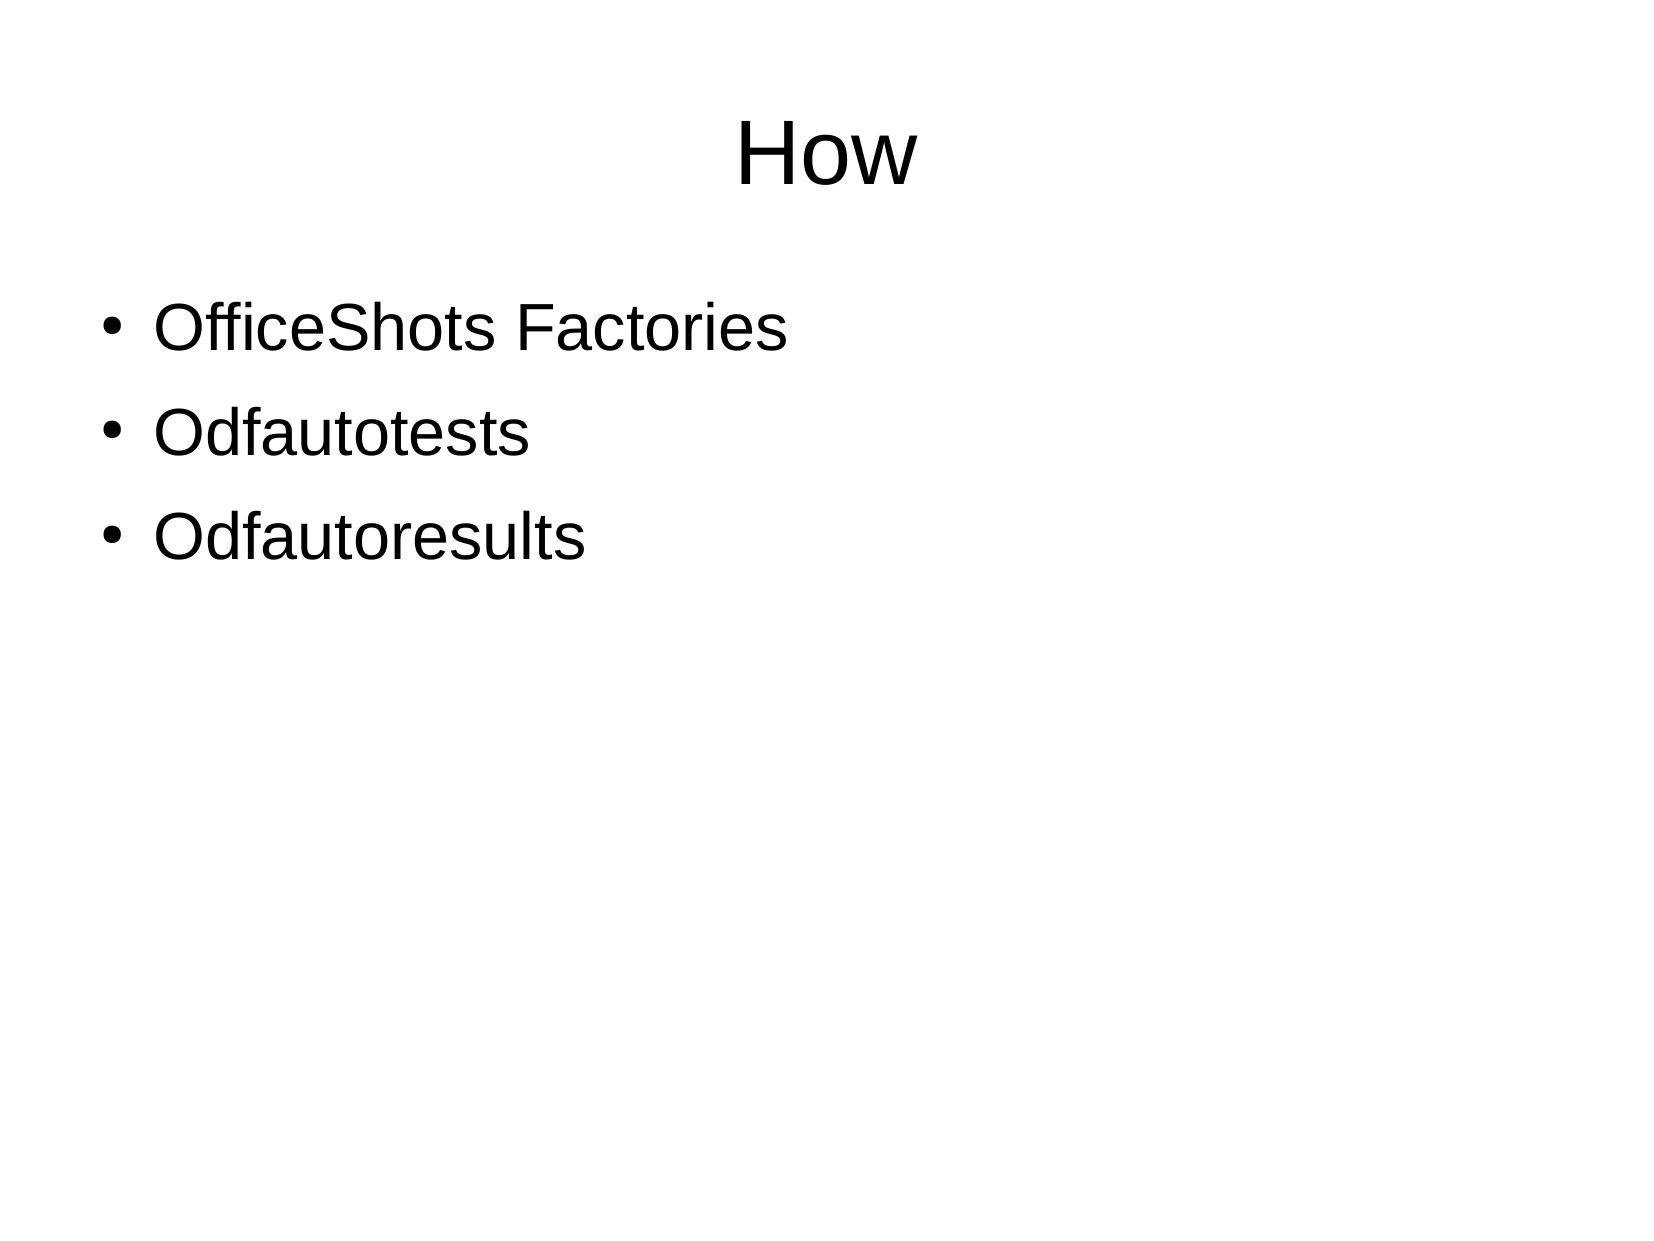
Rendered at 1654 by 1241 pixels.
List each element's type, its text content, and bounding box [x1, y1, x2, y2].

title How [82, 49, 1571, 257]
list OfficeShots Factories Odfautotests Odfautoresults [82, 290, 1571, 1010]
